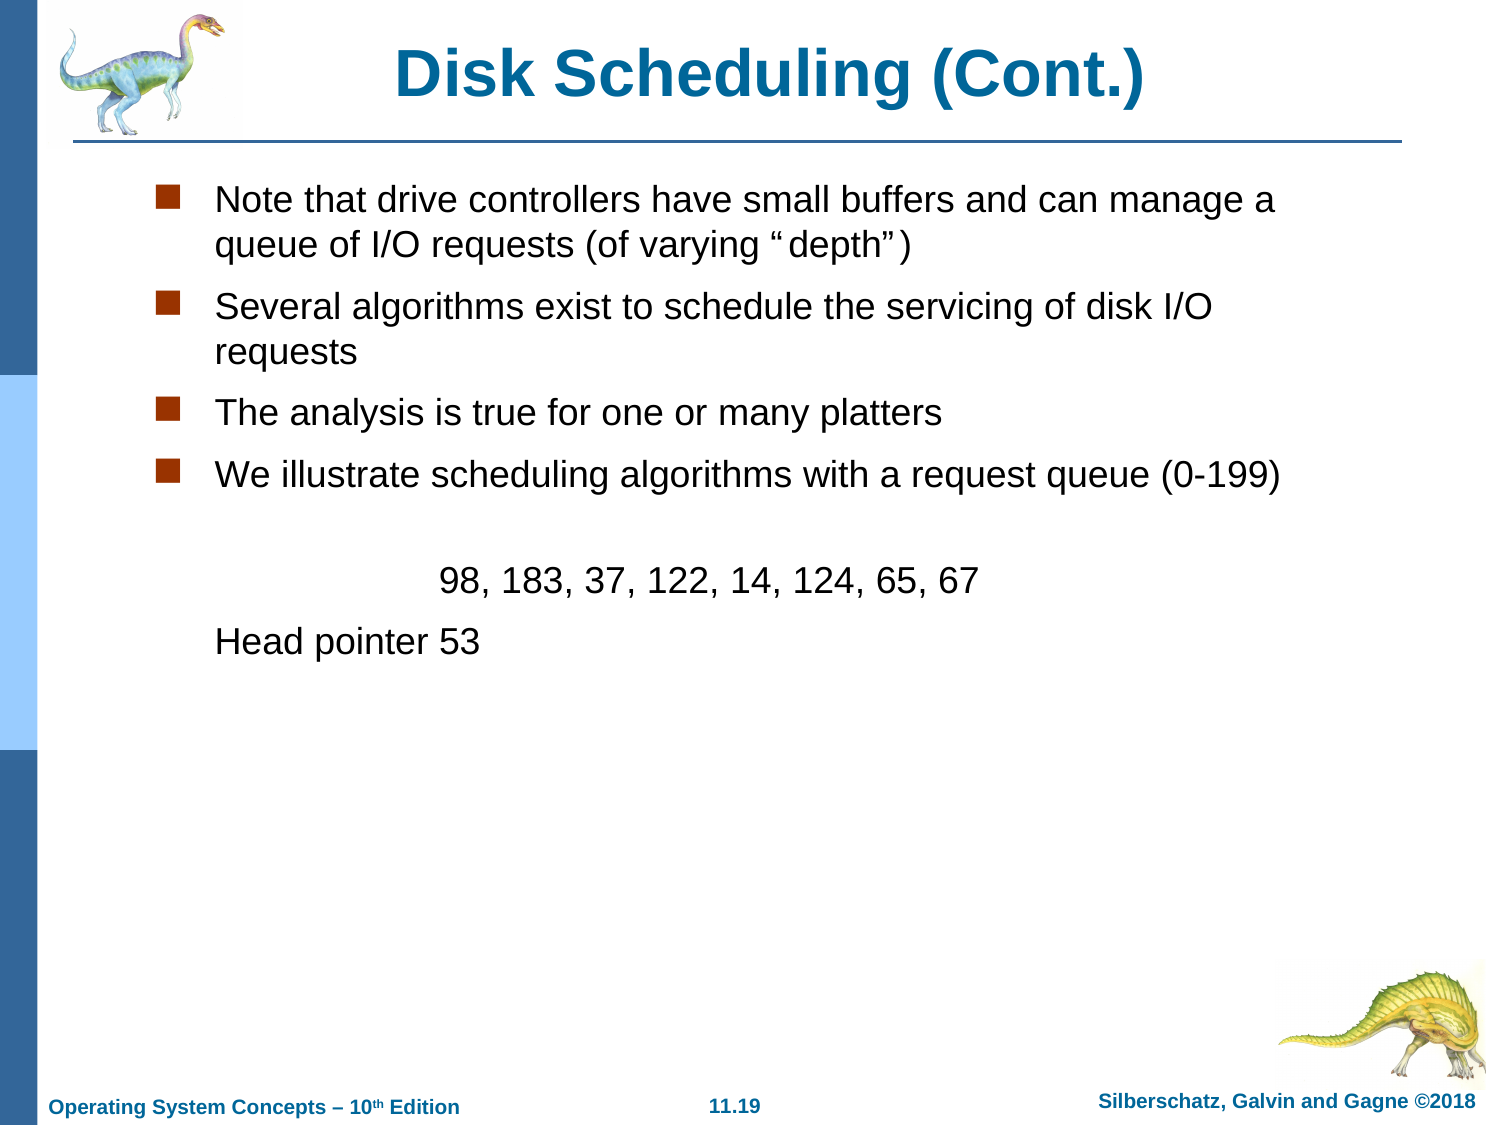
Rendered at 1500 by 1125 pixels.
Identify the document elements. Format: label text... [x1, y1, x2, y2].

picture [1275, 959, 1486, 1090]
title Disk Scheduling (Cont.) [116, 23, 1426, 118]
list Note that drive controllers have small buffers and can manage a queue of I/O requests (of varying “depth”) Several algorithms exist to schedule the servicing of disk I/O requests The analysis is true for one or many platters We illustrate scheduling algorithms with a request queue (0-199) 98, 183, 37, 122, 14, 124, 65, 67 Head pointer 53 [143, 167, 1339, 953]
picture [1415, 1093, 1423, 1098]
picture [46, 0, 243, 149]
